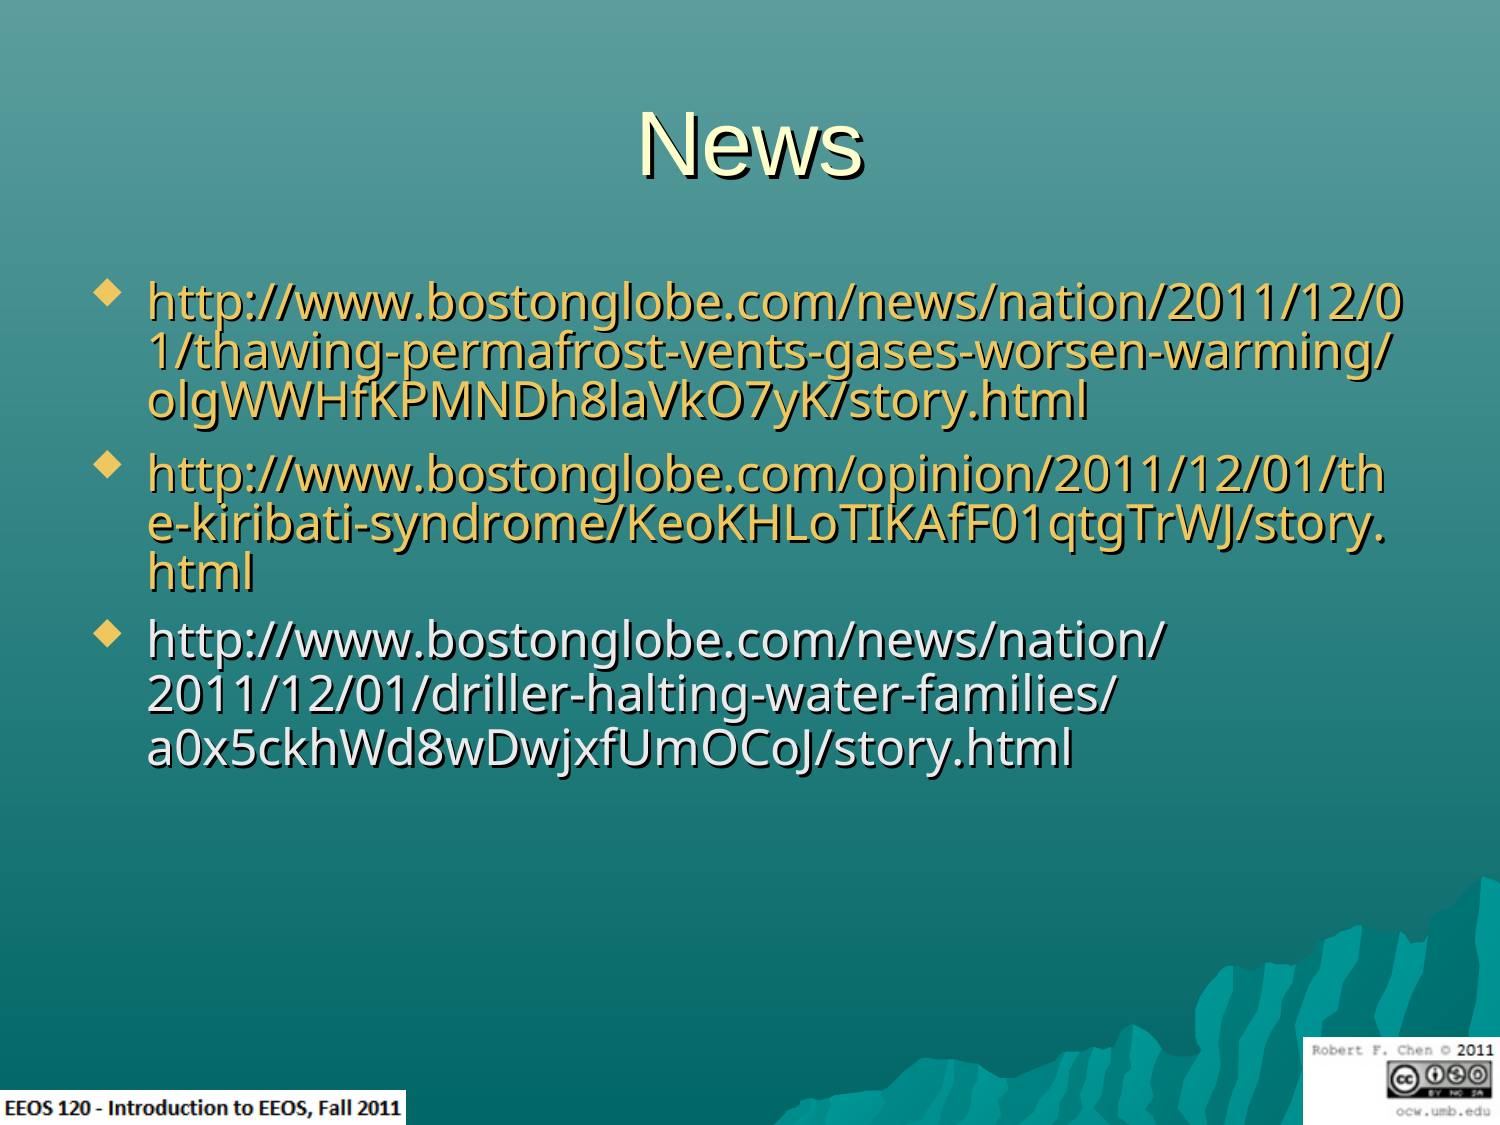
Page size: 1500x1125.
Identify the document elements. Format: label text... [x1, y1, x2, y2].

list http://www.bostonglobe.com/news/nation/2011/12/01/thawing-permafrost-vents-gases-worsen-warming/olgWWHfKPMNDh8laVkO7yK/story.html http://www.bostonglobe.com/opinion/2011/12/01/the-kiribati-syndrome/KeoKHLoTIKAfF01qtgTrWJ/story.html http://www.bostonglobe.com/news/nation/2011/12/01/driller-halting-water-families/a0x5ckhWd8wDwjxfUmOCoJ/story.html [75, 262, 1426, 1006]
picture [1303, 1037, 1500, 1125]
picture [0, 1090, 406, 1125]
title News [75, 45, 1426, 233]
